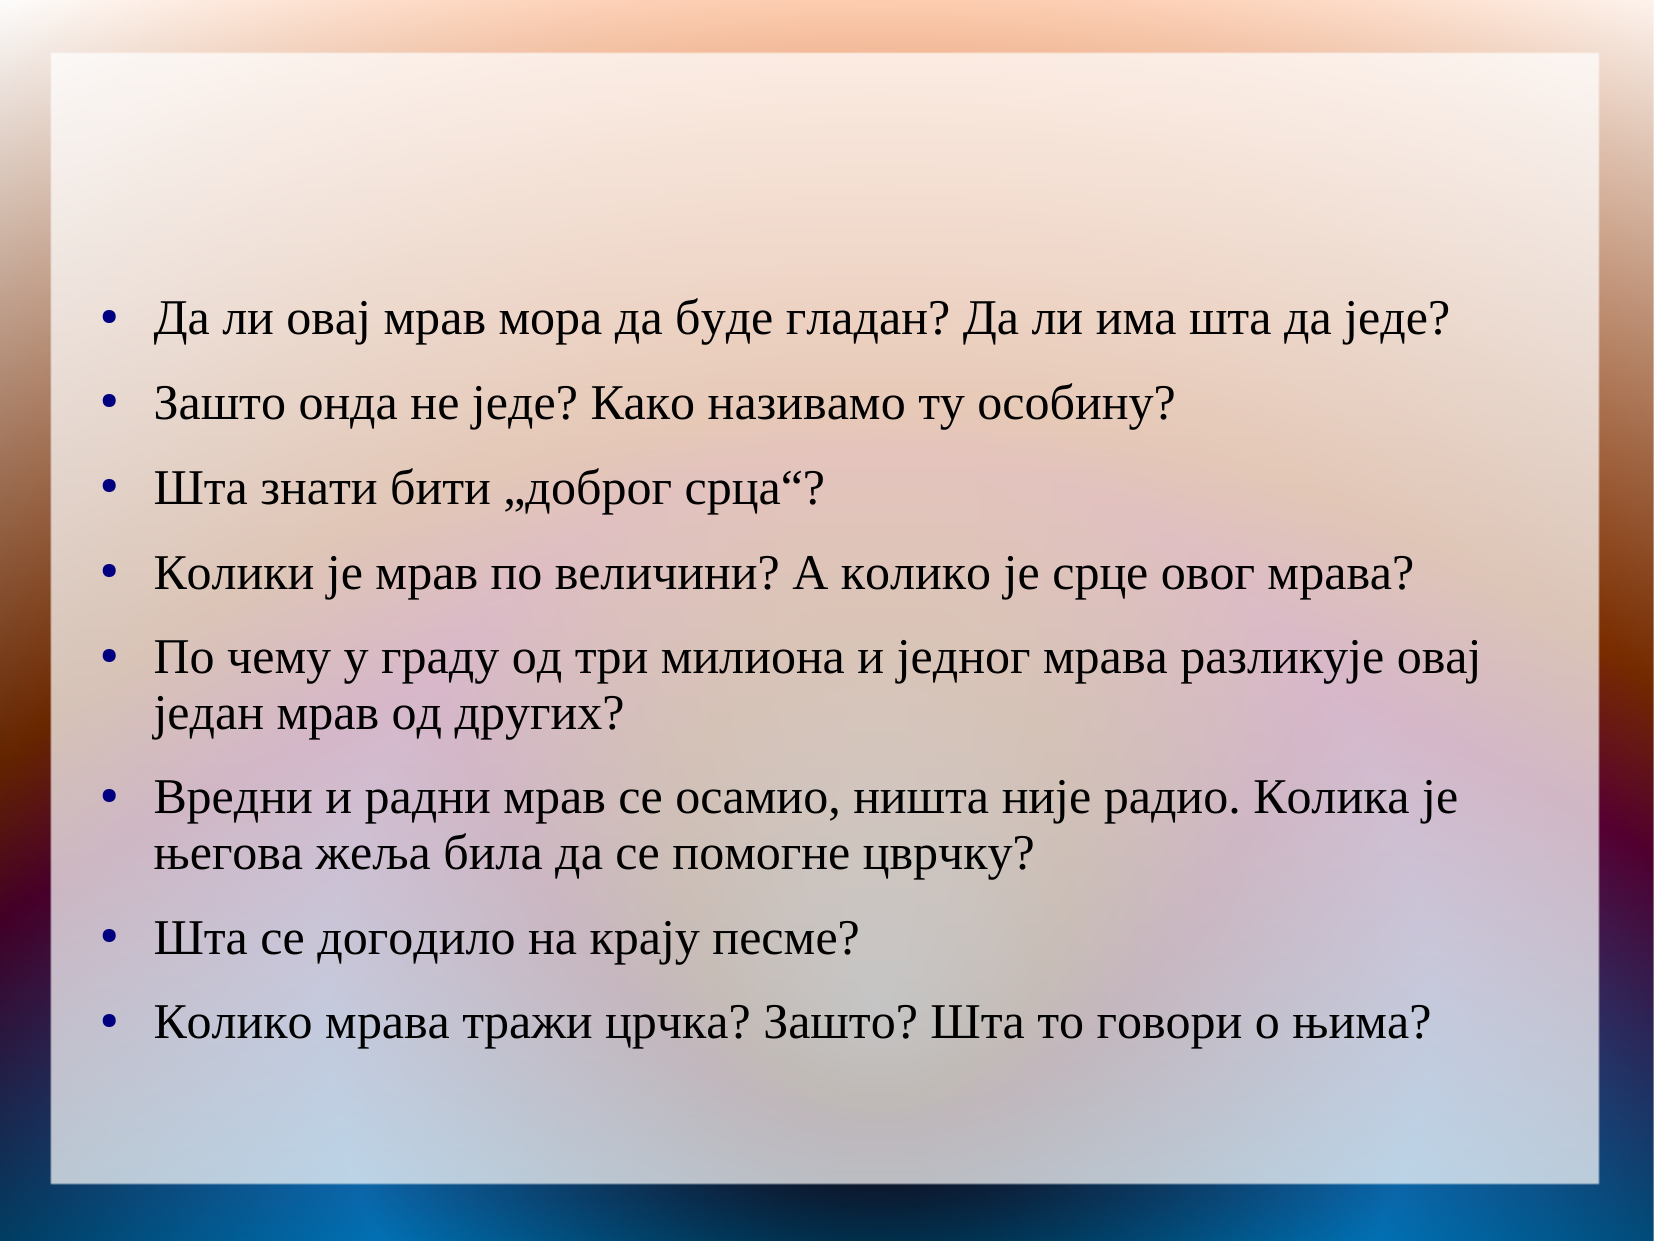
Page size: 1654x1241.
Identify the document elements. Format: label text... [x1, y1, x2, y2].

list Да ли овај мрав мора да буде гладан? Да ли има шта да једе? Зашто онда не једе? Како називамо ту особину? Шта знати бити „доброг срца“? Колики је мрав по величини? А колико је срце овог мрава? По чему у граду од три милиона и једног мрава разликује овај један мрав од других? Вредни и радни мрав се осамио, ништа није радио. Колика је његова жеља била да се помогне цврчку? Шта се догодило на крају песме? Колико мрава тражи црчка? Зашто? Шта то говори о њима? [82, 290, 1571, 1060]
picture [0, 0, 1654, 1241]
